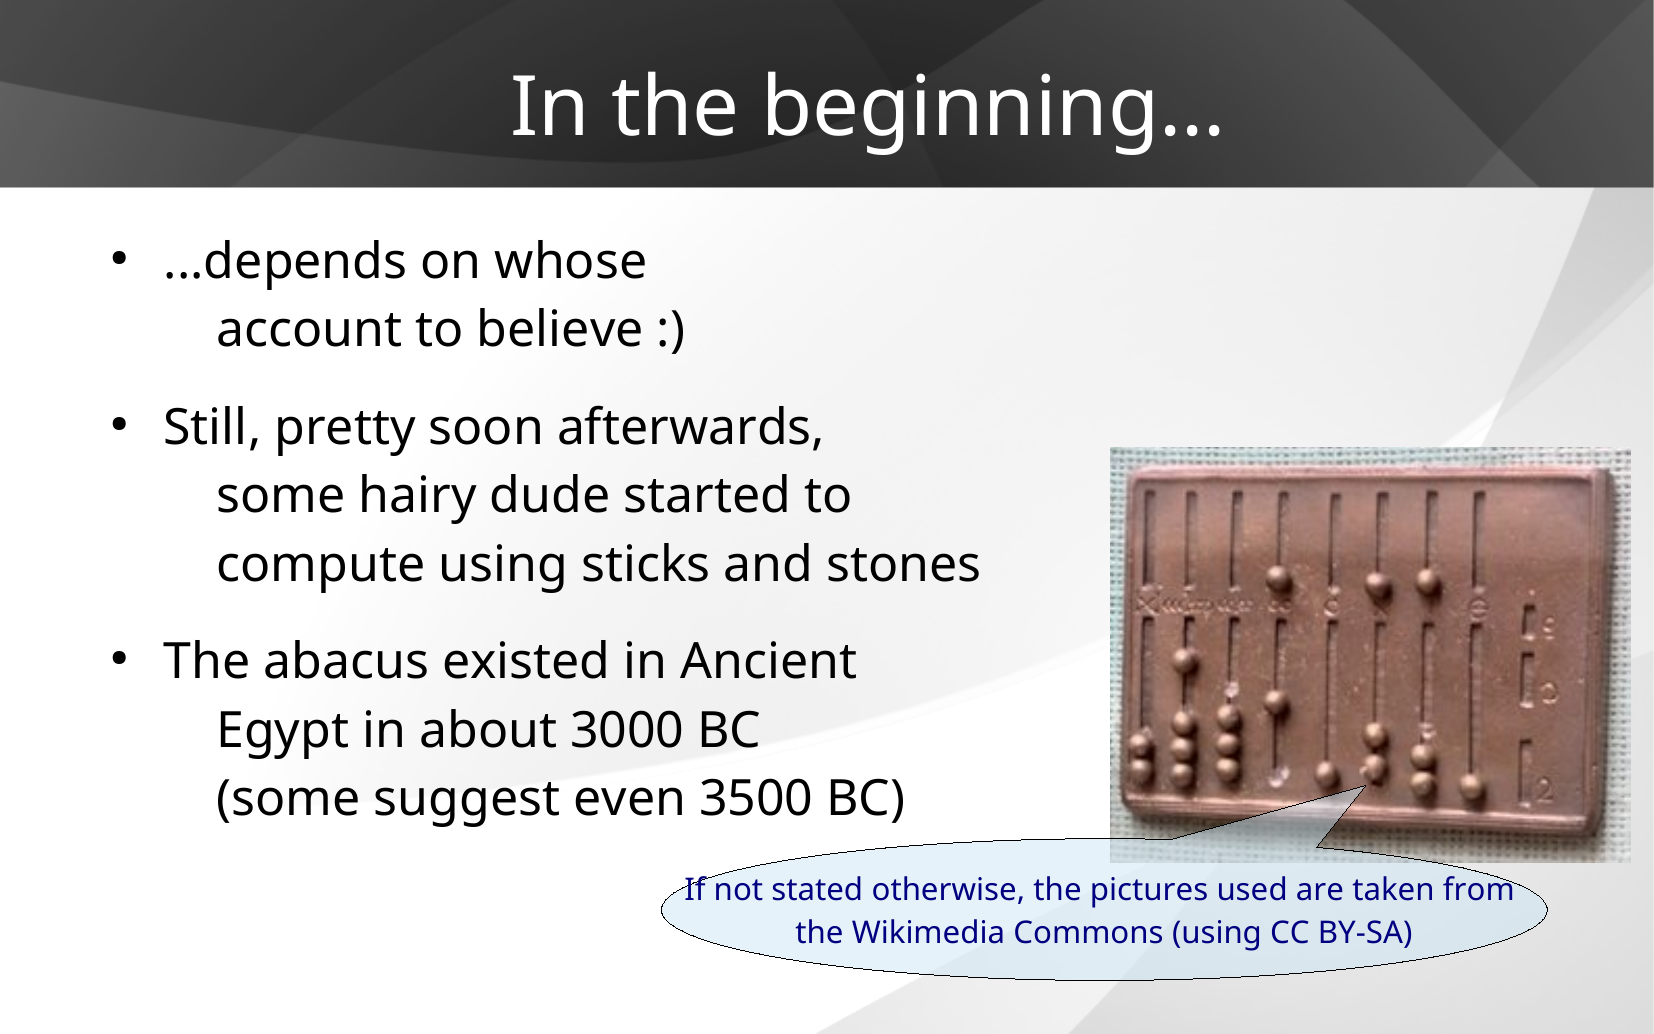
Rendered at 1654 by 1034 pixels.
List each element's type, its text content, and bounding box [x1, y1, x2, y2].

picture [0, 0, 1654, 1034]
text_box If not stated otherwise, the pictures used are taken from the Wikimedia Commons (using CC BY-SA) [661, 785, 1548, 981]
title In the beginning... [124, 0, 1613, 208]
list ...depends on whose account to believe :) Still, pretty soon afterwards, some hairy dude started to compute using sticks and stones The abacus existed in Ancient Egypt in about 3000 BC (some suggest even 3500 BC) [75, 225, 1613, 1013]
